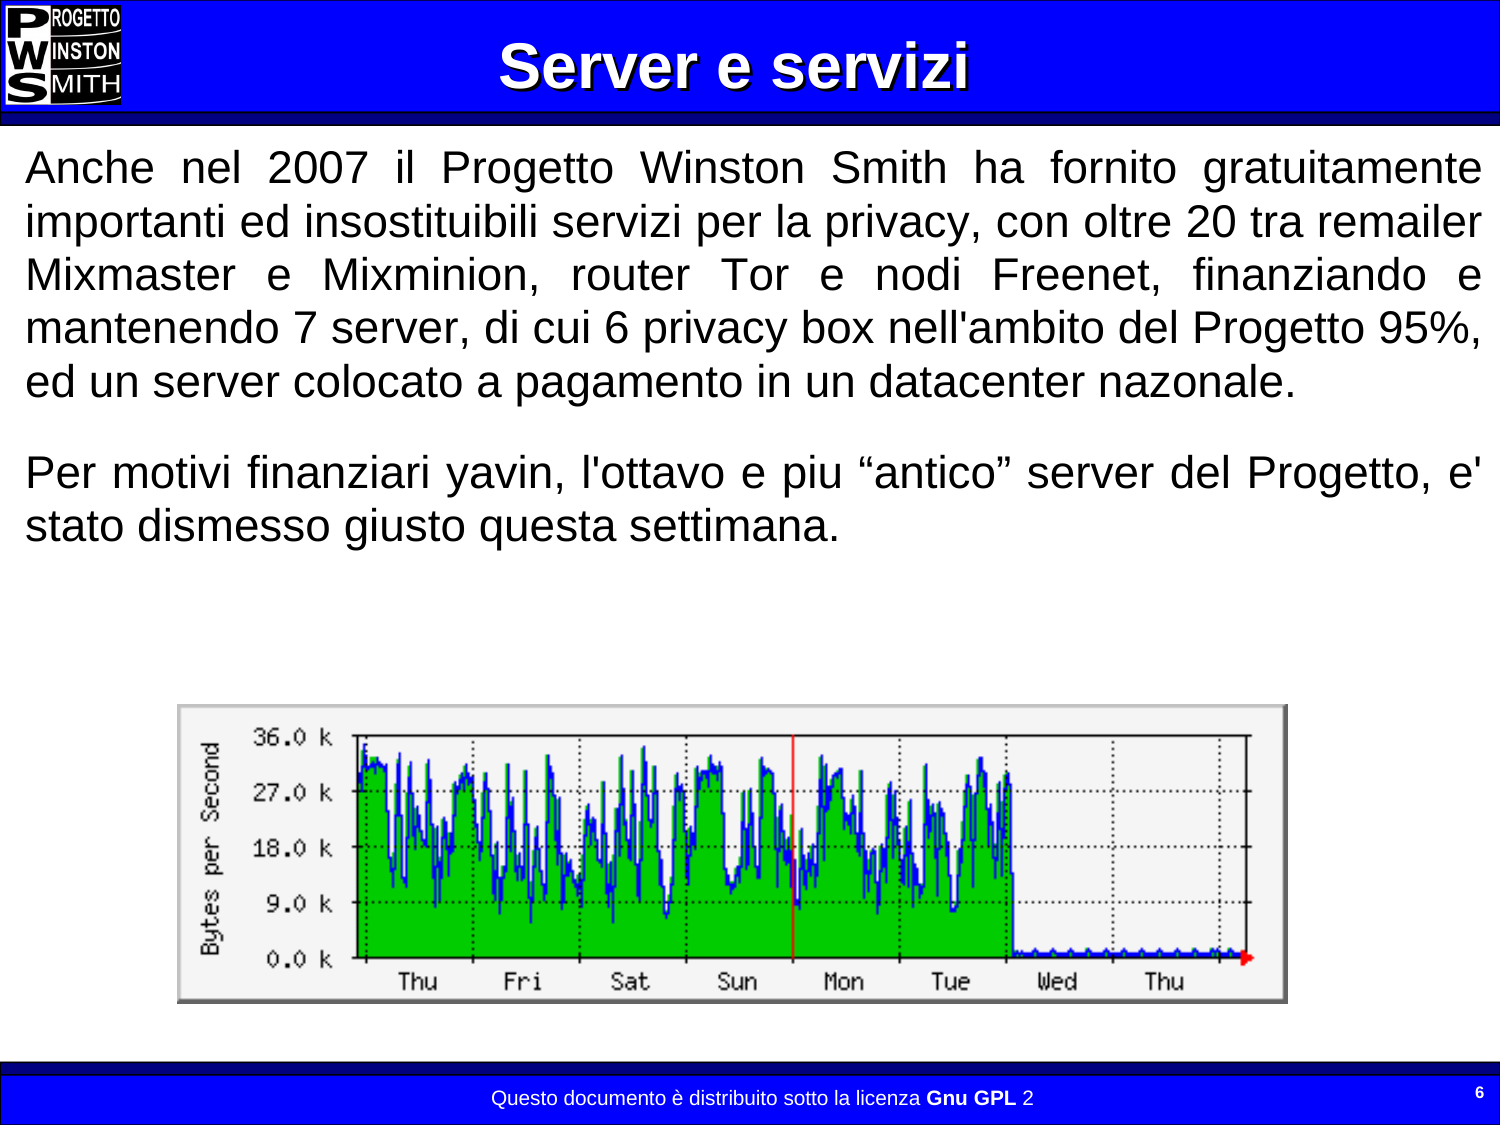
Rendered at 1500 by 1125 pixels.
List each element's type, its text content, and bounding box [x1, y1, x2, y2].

picture [177, 704, 1288, 1004]
picture [5, 5, 121, 105]
text_box Anche nel 2007 il Progetto Winston Smith ha fornito gratuitamente importanti ed insostituibili servizi per la privacy, con oltre 20 tra remailer Mixmaster e Mixminion, router Tor e nodi Freenet, finanziando e mantenendo 7 server, di cui 6 privacy box nell'ambito del Progetto 95%, ed un server colocato a pagamento in un datacenter nazonale. Per motivi finanziari yavin, l'ottavo e piu “antico” server del Progetto, e' stato dismesso giusto questa settimana. [9, 132, 1500, 742]
text_box Server e servizi [177, 18, 1293, 110]
